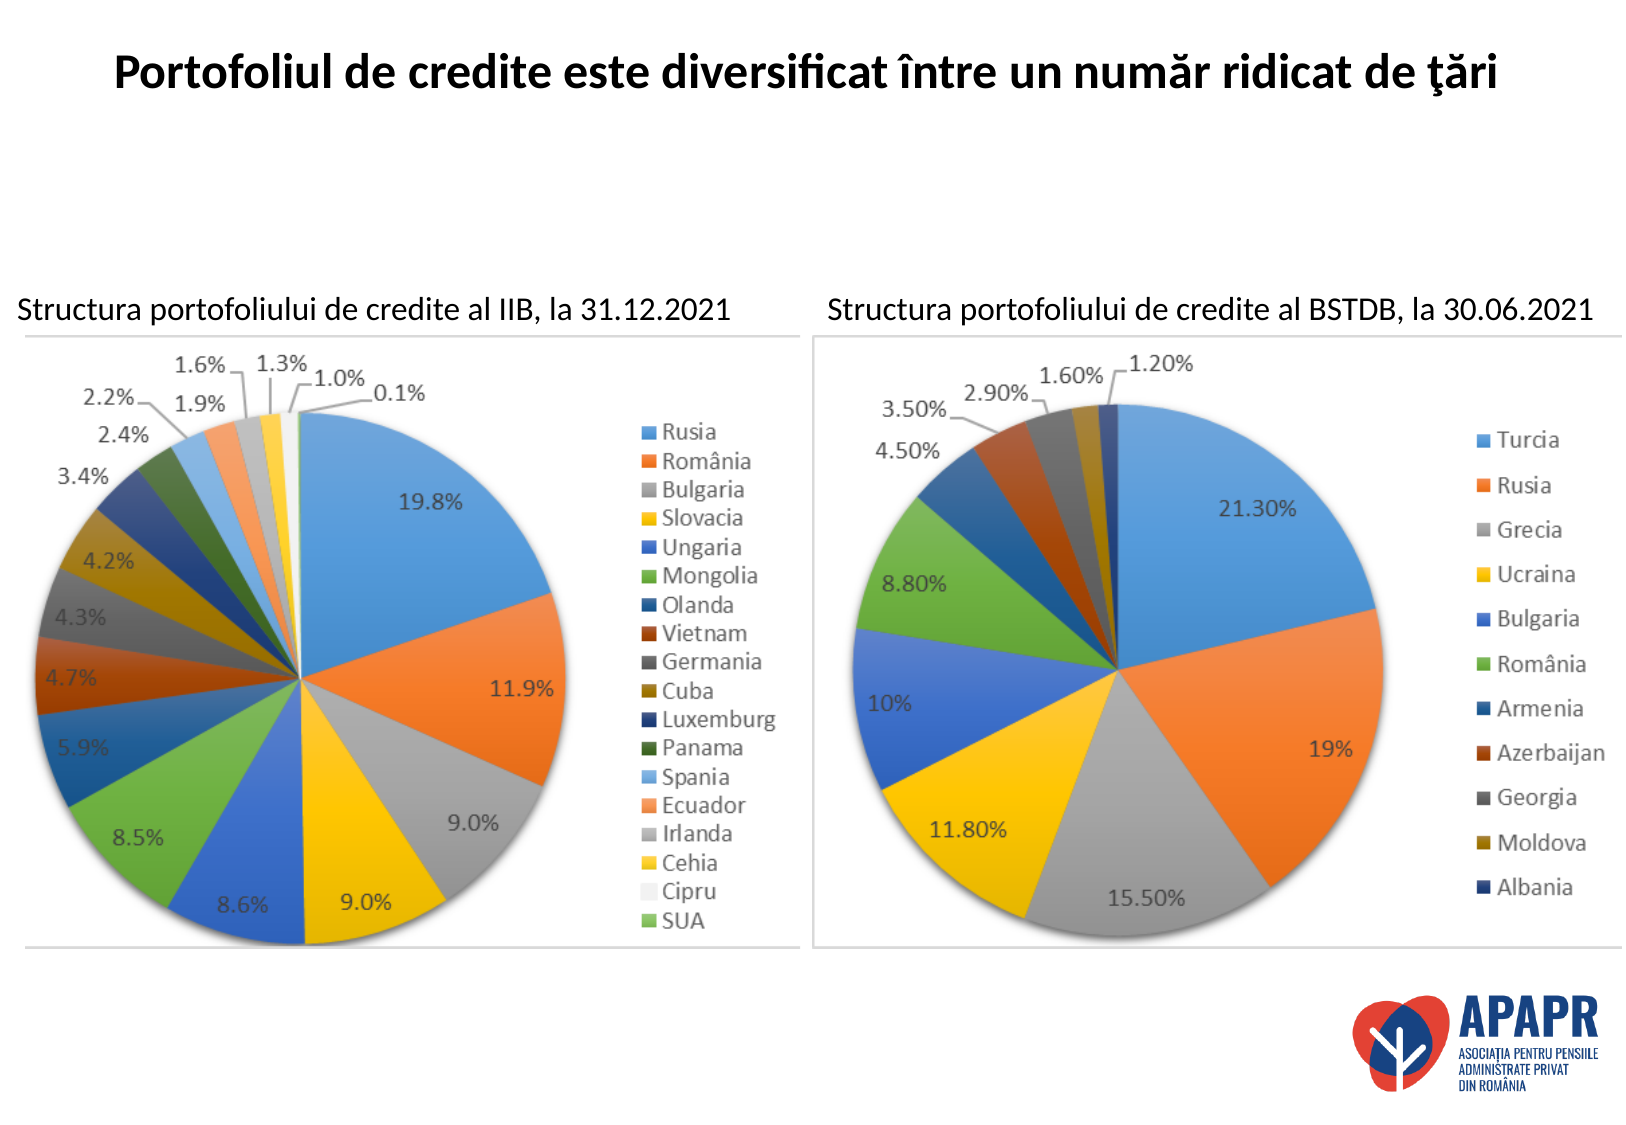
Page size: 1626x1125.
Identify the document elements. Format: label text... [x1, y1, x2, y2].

text_box Structura portofoliului de credite al IIB, la 31.12.2021 [2, 279, 812, 335]
text_box Structura portofoliului de credite al BSTDB, la 30.06.2021 [812, 279, 1626, 335]
picture [25, 335, 801, 949]
picture [812, 335, 1626, 1125]
text_box Portofoliul de credite este diversificat între un număr ridicat de ţări [65, 0, 1560, 150]
